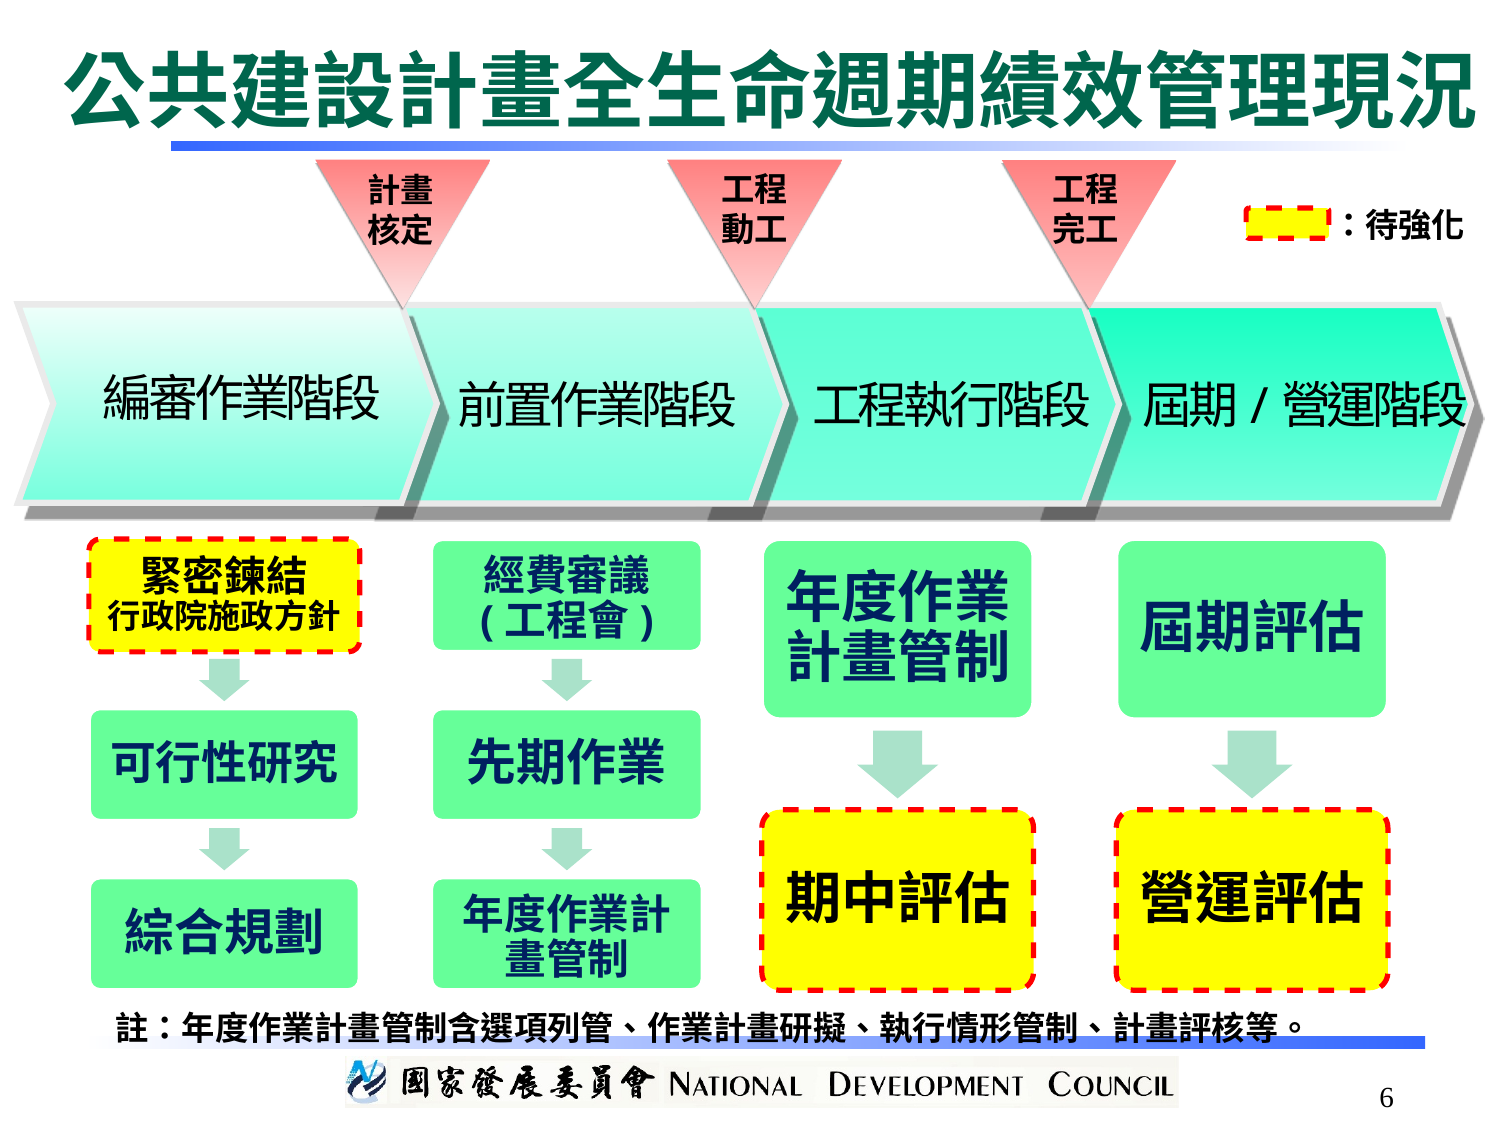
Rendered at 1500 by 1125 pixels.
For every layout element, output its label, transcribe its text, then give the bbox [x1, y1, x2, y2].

text_box [1155, 160, 1177, 198]
text_box 期中評估 [761, 809, 1034, 991]
text_box 前置作業階段 [443, 366, 787, 466]
text_box 6 [1364, 1070, 1490, 1106]
text_box 工程完工 [1038, 160, 1155, 255]
text_box 屆期評估 [1116, 538, 1388, 720]
text_box 綜合規劃 [88, 877, 360, 991]
text_box ：待強化 [1316, 196, 1500, 252]
text_box 公共建設計畫全生命週期績效管理現況 [41, 31, 1500, 146]
text_box [315, 159, 491, 224]
text_box [1246, 208, 1316, 239]
text_box 工程執行階段 [797, 366, 1128, 453]
text_box [541, 828, 593, 871]
text_box 可行性研究 [88, 708, 360, 821]
text_box 先期作業 [431, 708, 703, 821]
text_box [857, 730, 939, 799]
text_box [198, 828, 250, 871]
text_box 經費審議 (工程會) [431, 539, 703, 652]
text_box 年度作業計畫管制 [761, 538, 1034, 720]
text_box [1211, 730, 1293, 799]
text_box [198, 658, 250, 702]
text_box [667, 159, 843, 226]
text_box 計畫核定 [353, 161, 471, 256]
text_box 營運評估 [1116, 809, 1388, 991]
text_box [17, 255, 1459, 504]
text_box 緊密鍊結 行政院施政方針 [88, 539, 360, 652]
text_box [1001, 160, 1038, 222]
text_box [541, 658, 593, 702]
text_box 工程動工 [706, 161, 824, 256]
text_box 年度作業計畫管制 [431, 877, 703, 991]
text_box 編審作業階段 [77, 366, 408, 445]
text_box 屆期/營運階段 [1128, 366, 1500, 453]
text_box 註：年度作業計畫管制含選項列管、作業計畫研擬、執行情形管制、計畫評核等。 [100, 999, 1436, 1056]
